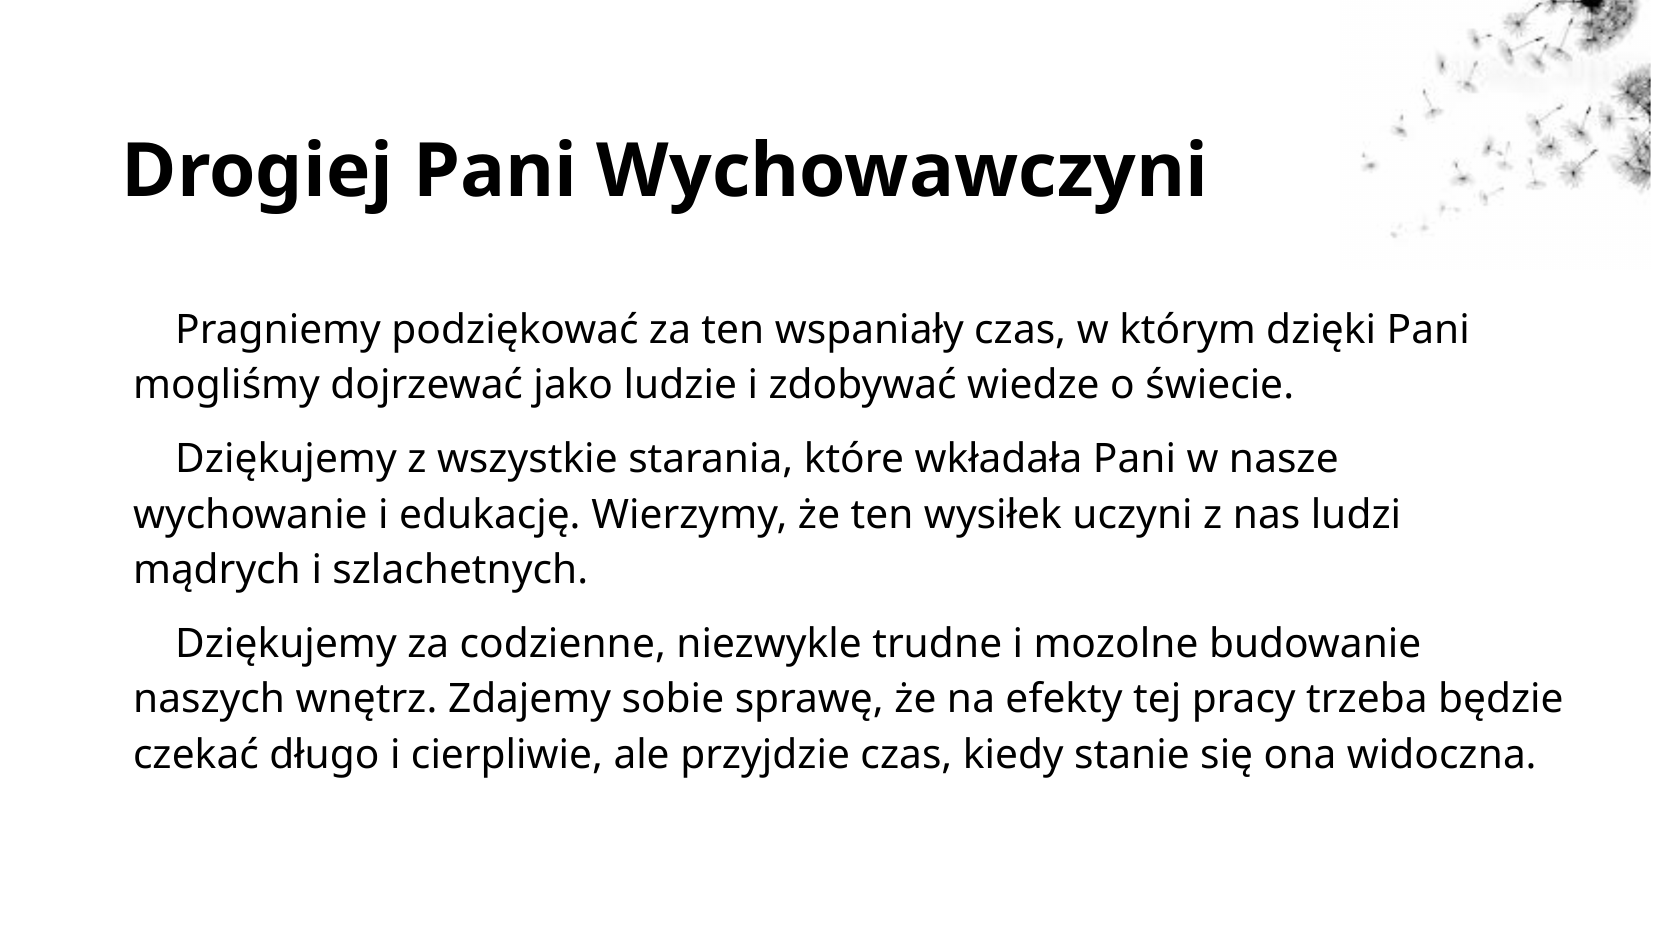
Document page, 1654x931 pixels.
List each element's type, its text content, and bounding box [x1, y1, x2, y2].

title Drogiej Pani Wychowawczyni [82, 90, 1340, 246]
list Pragniemy podziękować za ten wspaniały czas, w którym dzięki Pani mogliśmy dojrzewać jako ludzie i zdobywać wiedze o świecie. Dziękujemy z wszystkie starania, które wkładała Pani w nasze wychowanie i edukację. Wierzymy, że ten wysiłek uczyni z nas ludzi mądrych i szlachetnych. Dziękujemy za codzienne, niezwykle trudne i mozolne budowanie naszych wnętrz. Zdajemy sobie sprawę, że na efekty tej pracy trzeba będzie czekać długo i cierpliwie, ale przyjdzie czas, kiedy stanie się ona widoczna. [90, 300, 1579, 840]
picture [1340, 0, 1650, 271]
